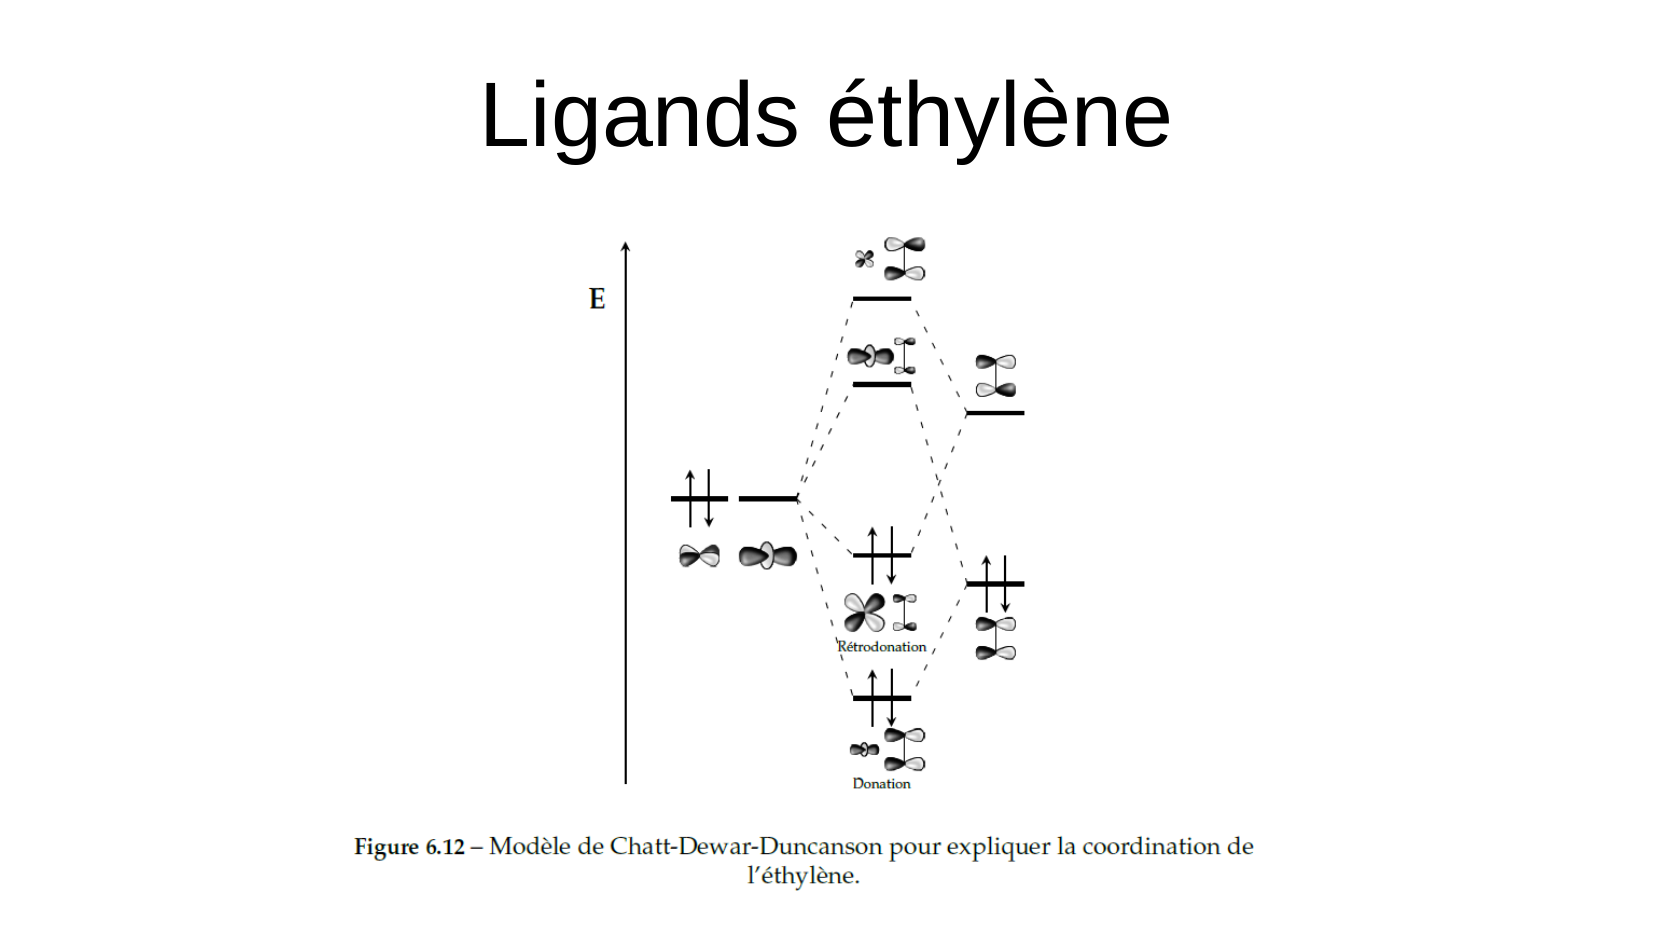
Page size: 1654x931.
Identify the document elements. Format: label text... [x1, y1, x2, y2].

title Ligands éthylène [82, 37, 1571, 193]
picture [337, 192, 1282, 920]
